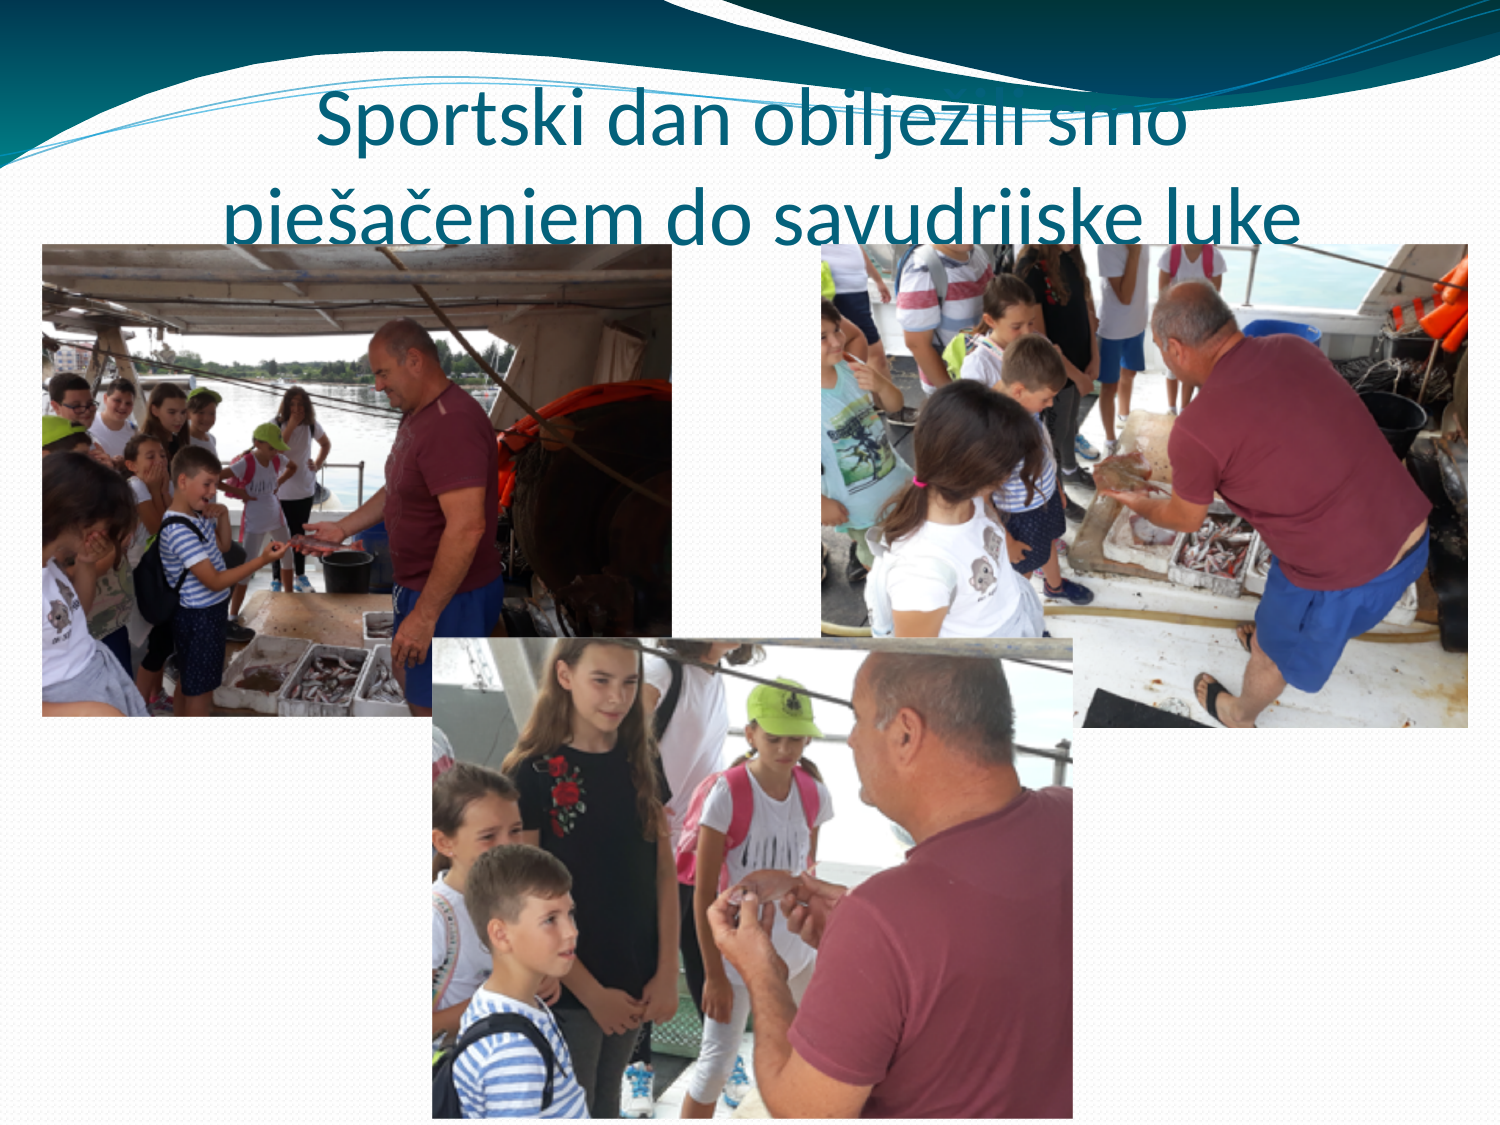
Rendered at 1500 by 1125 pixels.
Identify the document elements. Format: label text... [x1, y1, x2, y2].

picture [41, 243, 1468, 1119]
title Sportski dan obilježili smo pješačenjem do savudrijske luke [100, 54, 1426, 220]
